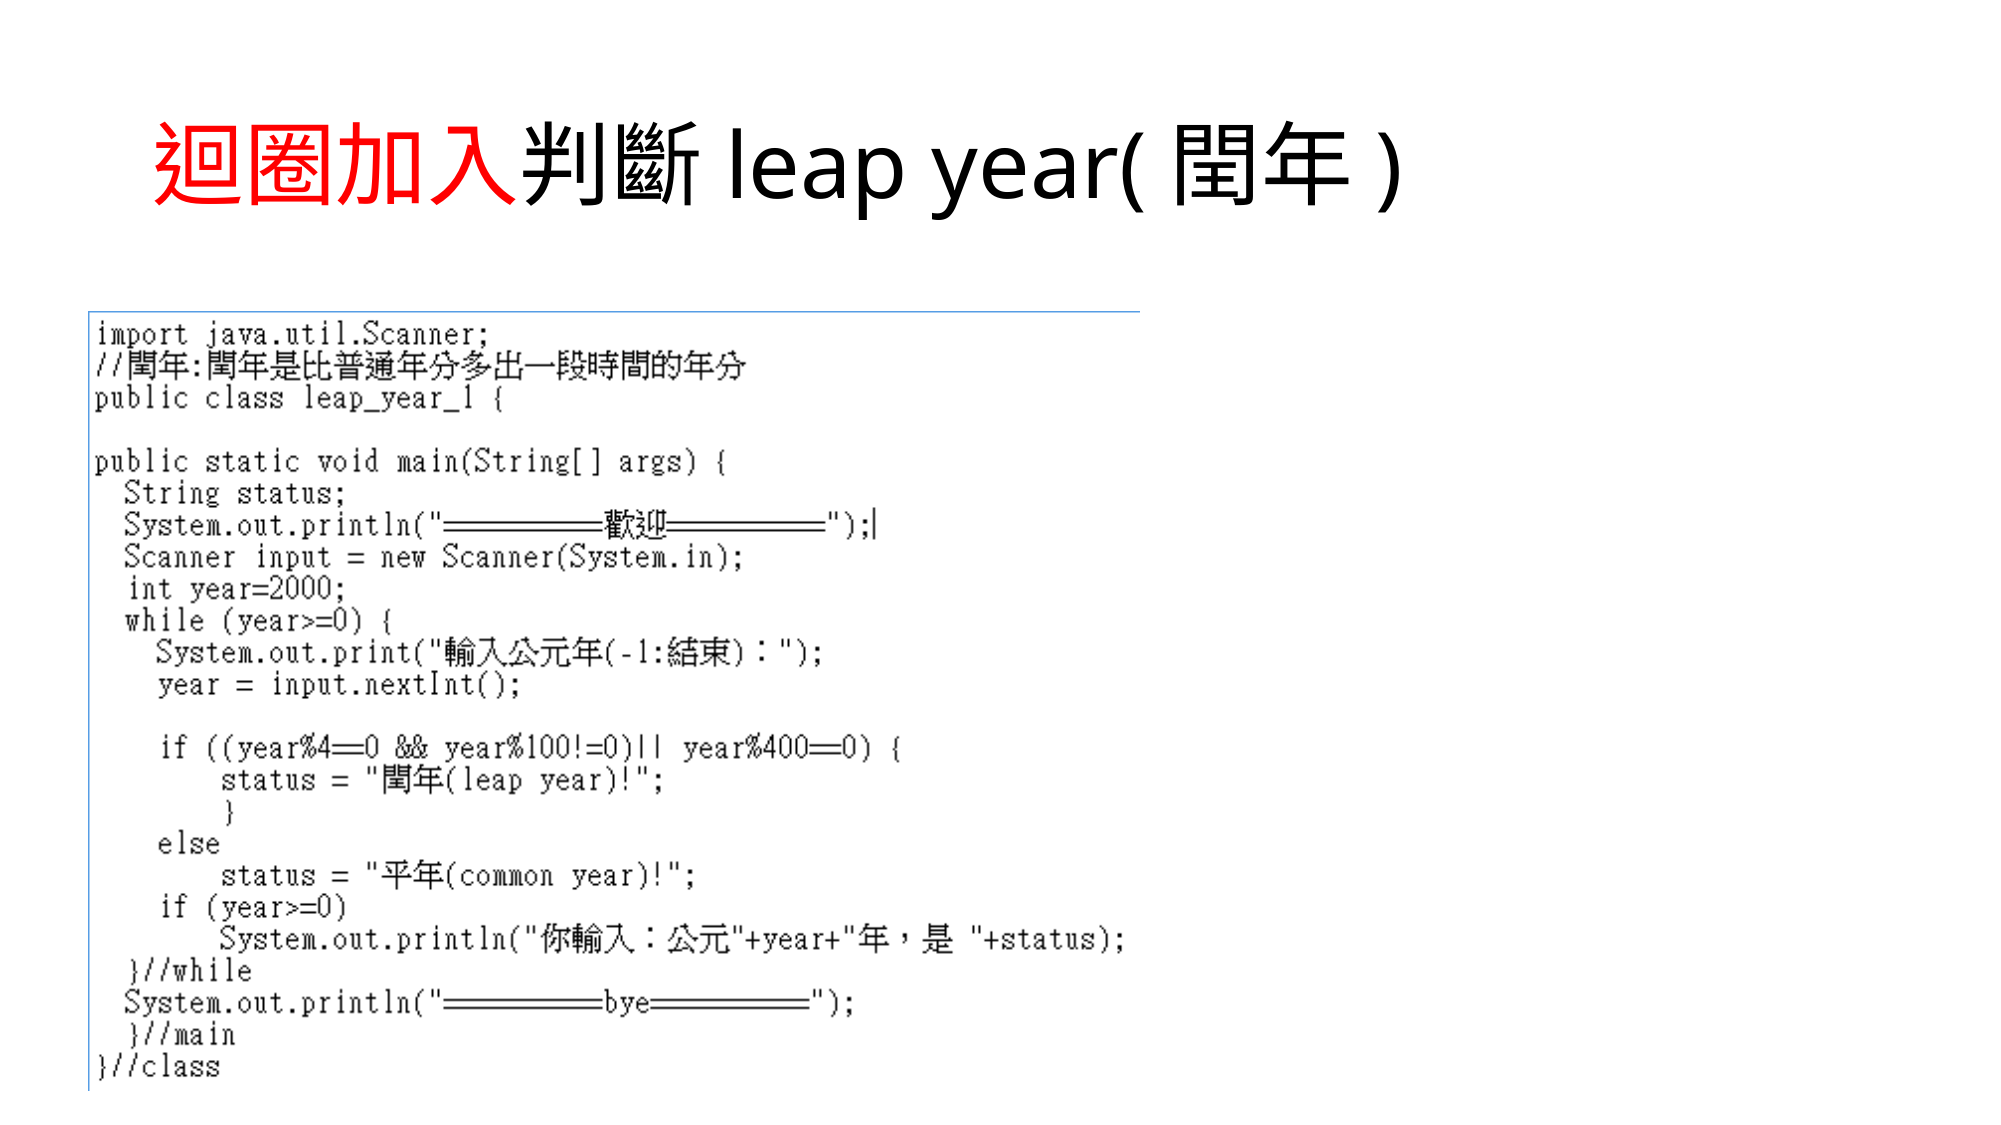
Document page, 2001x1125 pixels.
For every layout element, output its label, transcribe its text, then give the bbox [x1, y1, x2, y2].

picture [88, 311, 1140, 1091]
title 迴圈加入判斷leap year(閏年) [137, 59, 1863, 278]
